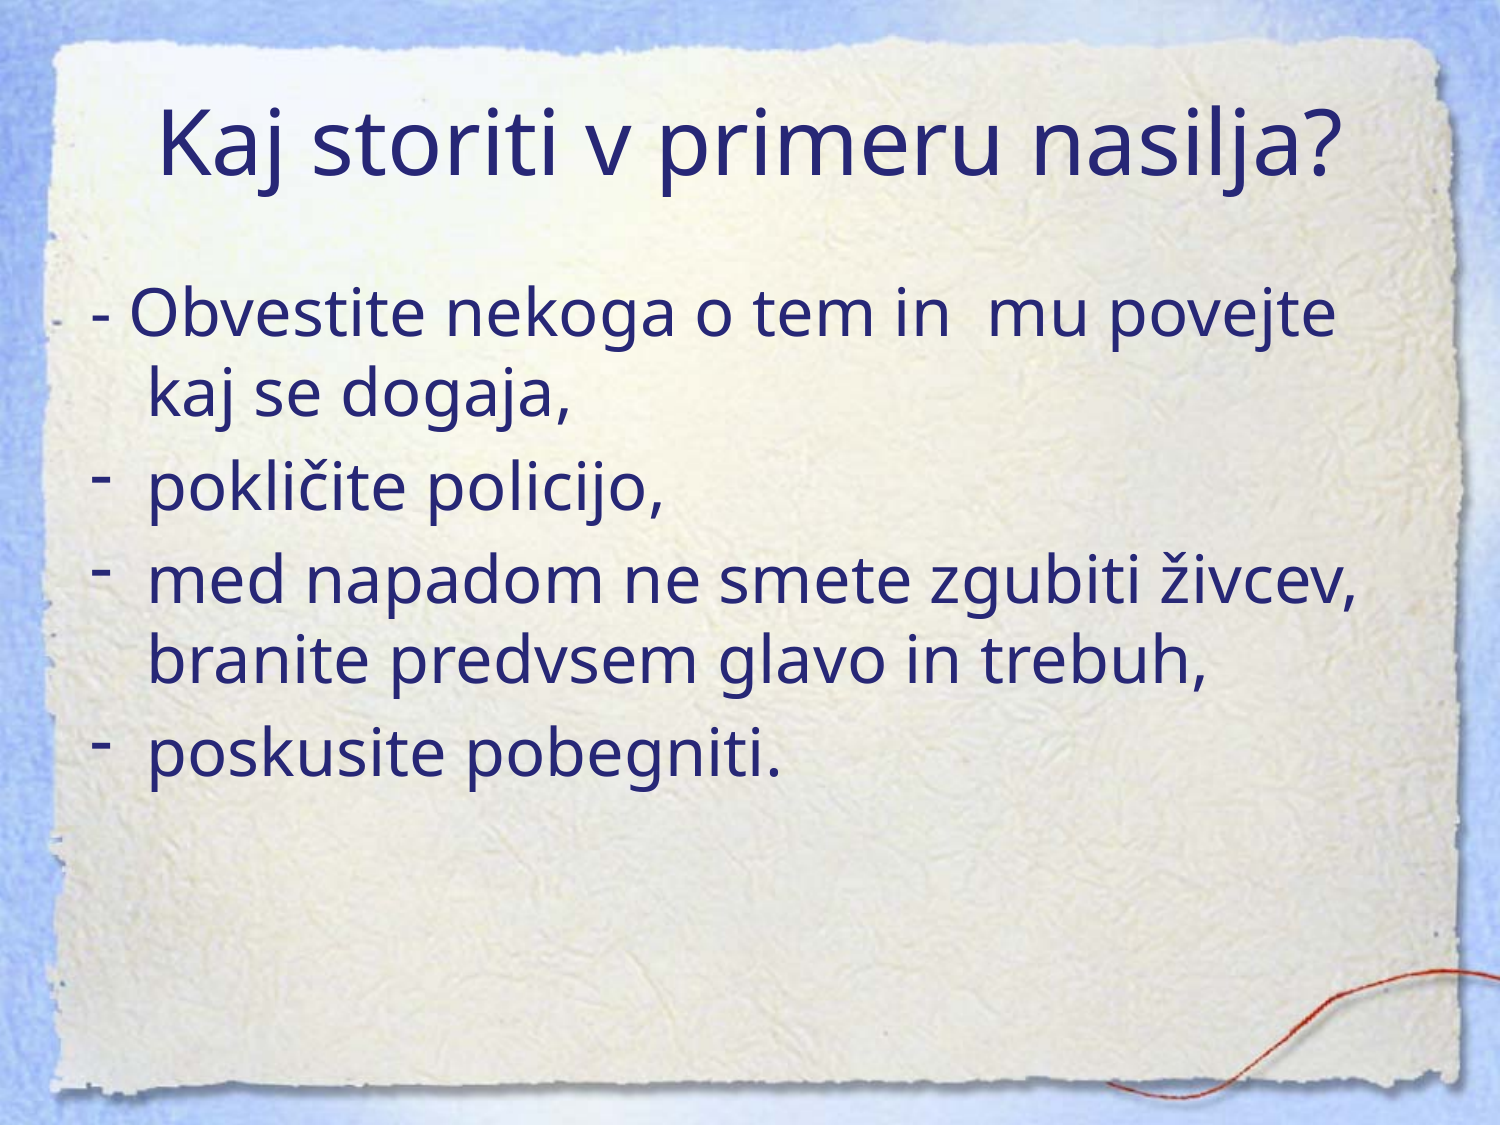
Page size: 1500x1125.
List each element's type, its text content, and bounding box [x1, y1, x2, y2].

title Kaj storiti v primeru nasilja? [75, 45, 1425, 233]
list - Obvestite nekoga o tem in mu povejte kaj se dogaja, pokličite policijo, med napadom ne smete zgubiti živcev, branite predvsem glavo in trebuh, poskusite pobegniti. [75, 262, 1425, 1005]
picture [0, 0, 1500, 1125]
